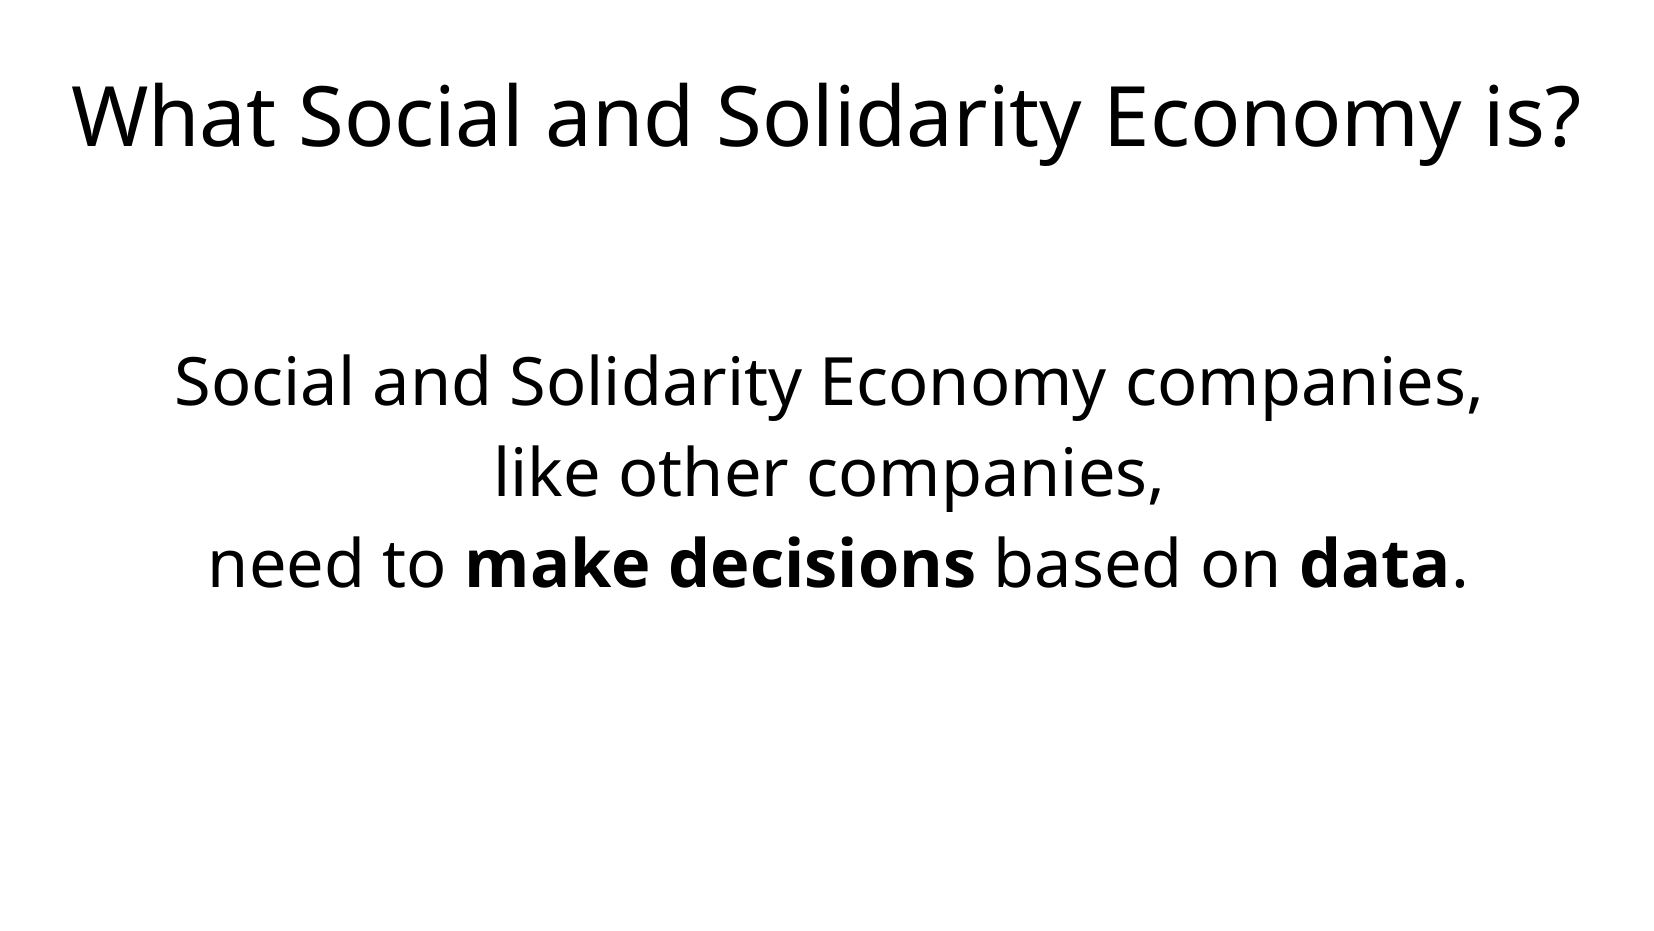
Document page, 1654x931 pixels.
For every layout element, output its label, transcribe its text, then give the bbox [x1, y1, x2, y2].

list Social and Solidarity Economy companies, like other companies, need to make decisions based on data. [82, 152, 1595, 857]
title What Social and Solidarity Economy is? [0, 33, 1654, 195]
